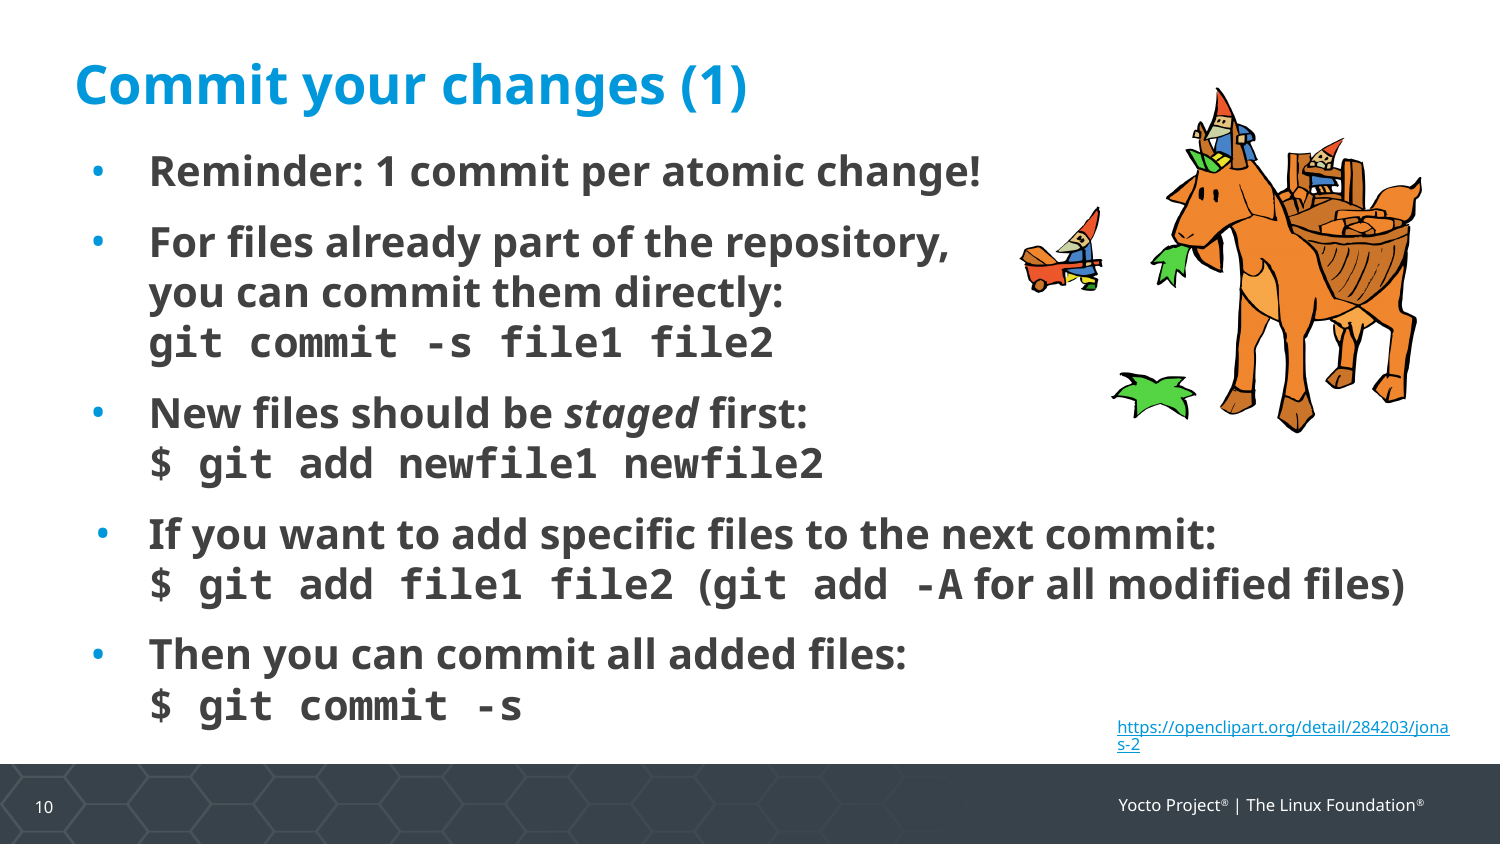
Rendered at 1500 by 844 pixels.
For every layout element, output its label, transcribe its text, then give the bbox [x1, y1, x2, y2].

text_box https://openclipart.org/detail/284203/jonas-2 [1102, 702, 1472, 756]
title Commit your changes (1) [74, 50, 963, 144]
picture [0, 0, 1500, 844]
list Reminder: 1 commit per atomic change! For files already part of the repository, you can commit them directly: git commit -s file1 file2 New files should be staged first: $ git add newfile1 newfile2 If you want to add specific files to the next commit: $ git add file1 file2 (git add -A for all modified files) Then you can commit all added files: $ git commit -s [73, 144, 1425, 703]
